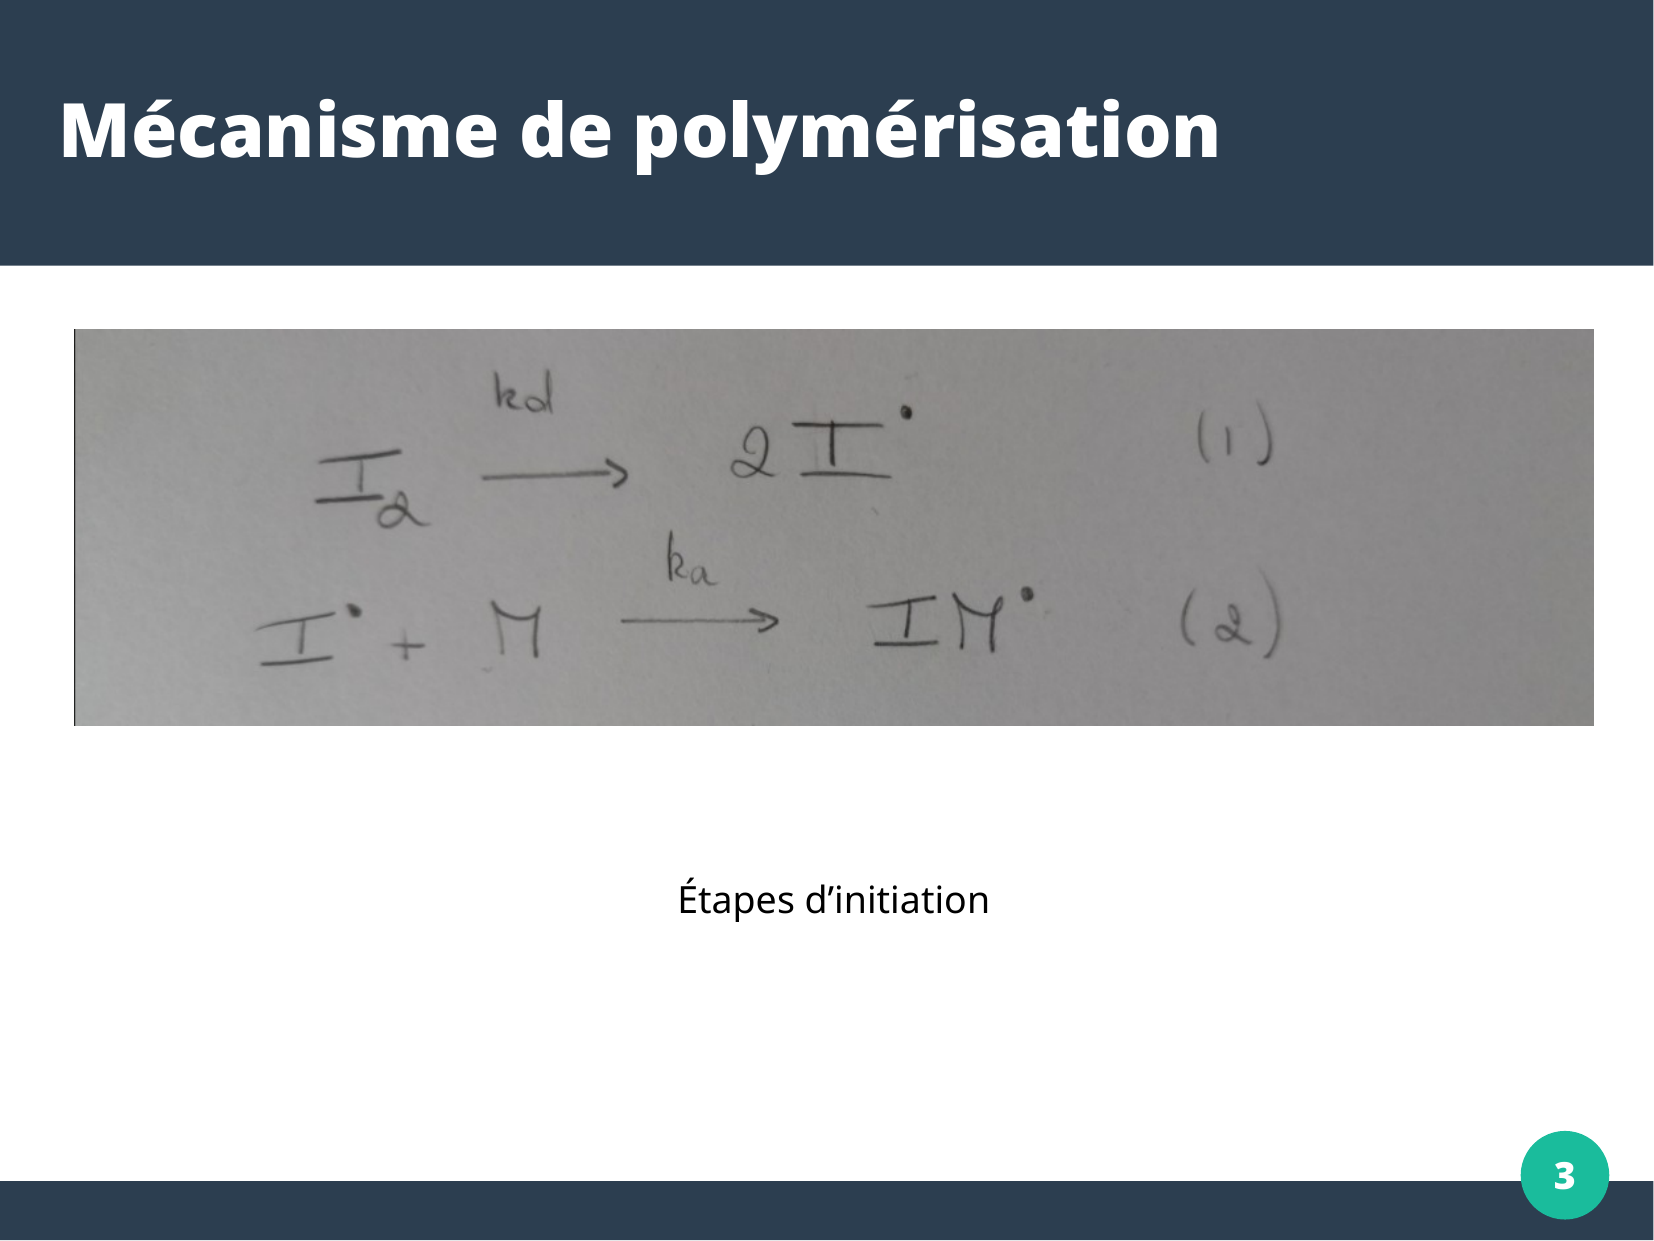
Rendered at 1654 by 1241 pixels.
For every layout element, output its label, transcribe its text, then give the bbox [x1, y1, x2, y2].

text_box Étapes d’initiation [74, 726, 1594, 1072]
picture [74, 329, 1594, 726]
title Mécanisme de polymérisation [59, 49, 1595, 207]
